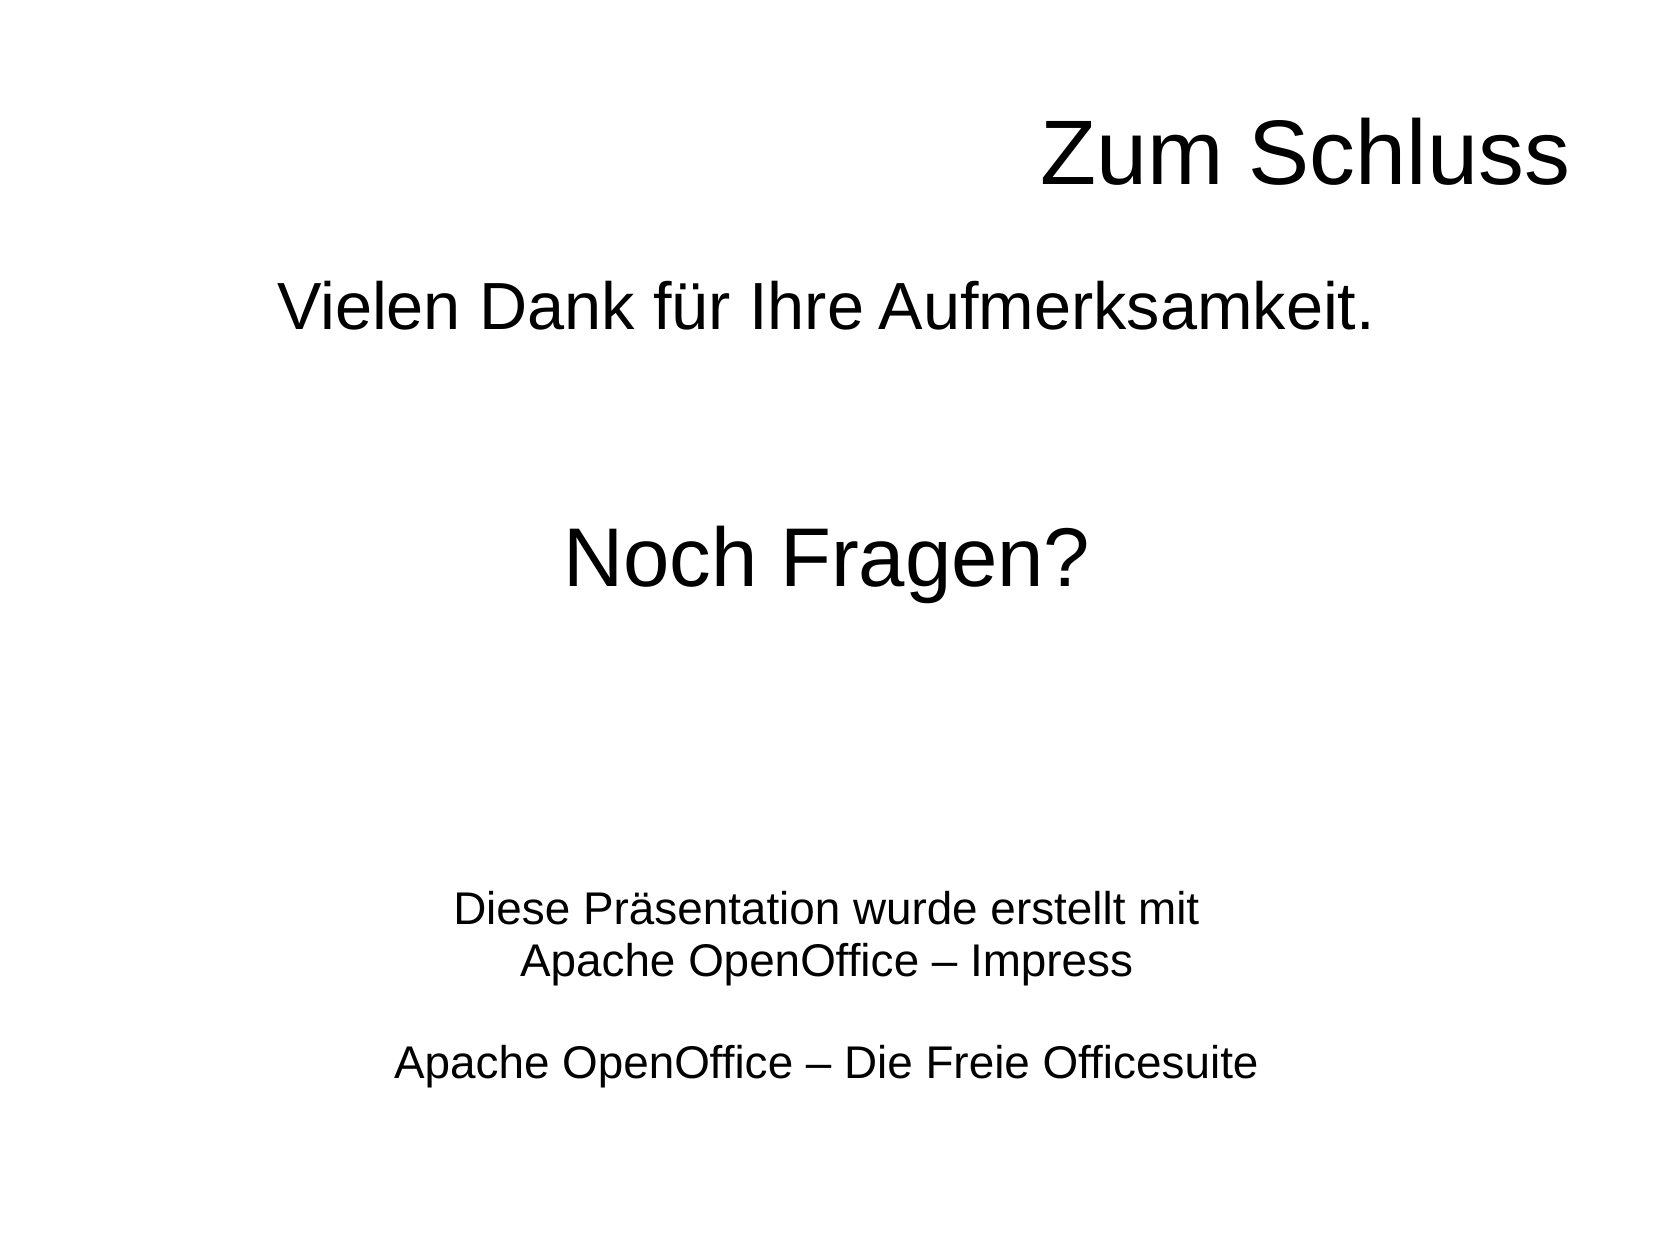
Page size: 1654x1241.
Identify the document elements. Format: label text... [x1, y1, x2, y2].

title Zum Schluss [82, 49, 1571, 257]
subtitle Vielen Dank für Ihre Aufmerksamkeit. Noch Fragen? Diese Präsentation wurde erstellt mit Apache OpenOffice – Impress Apache OpenOffice – Die Freie Officesuite [82, 268, 1571, 1131]
